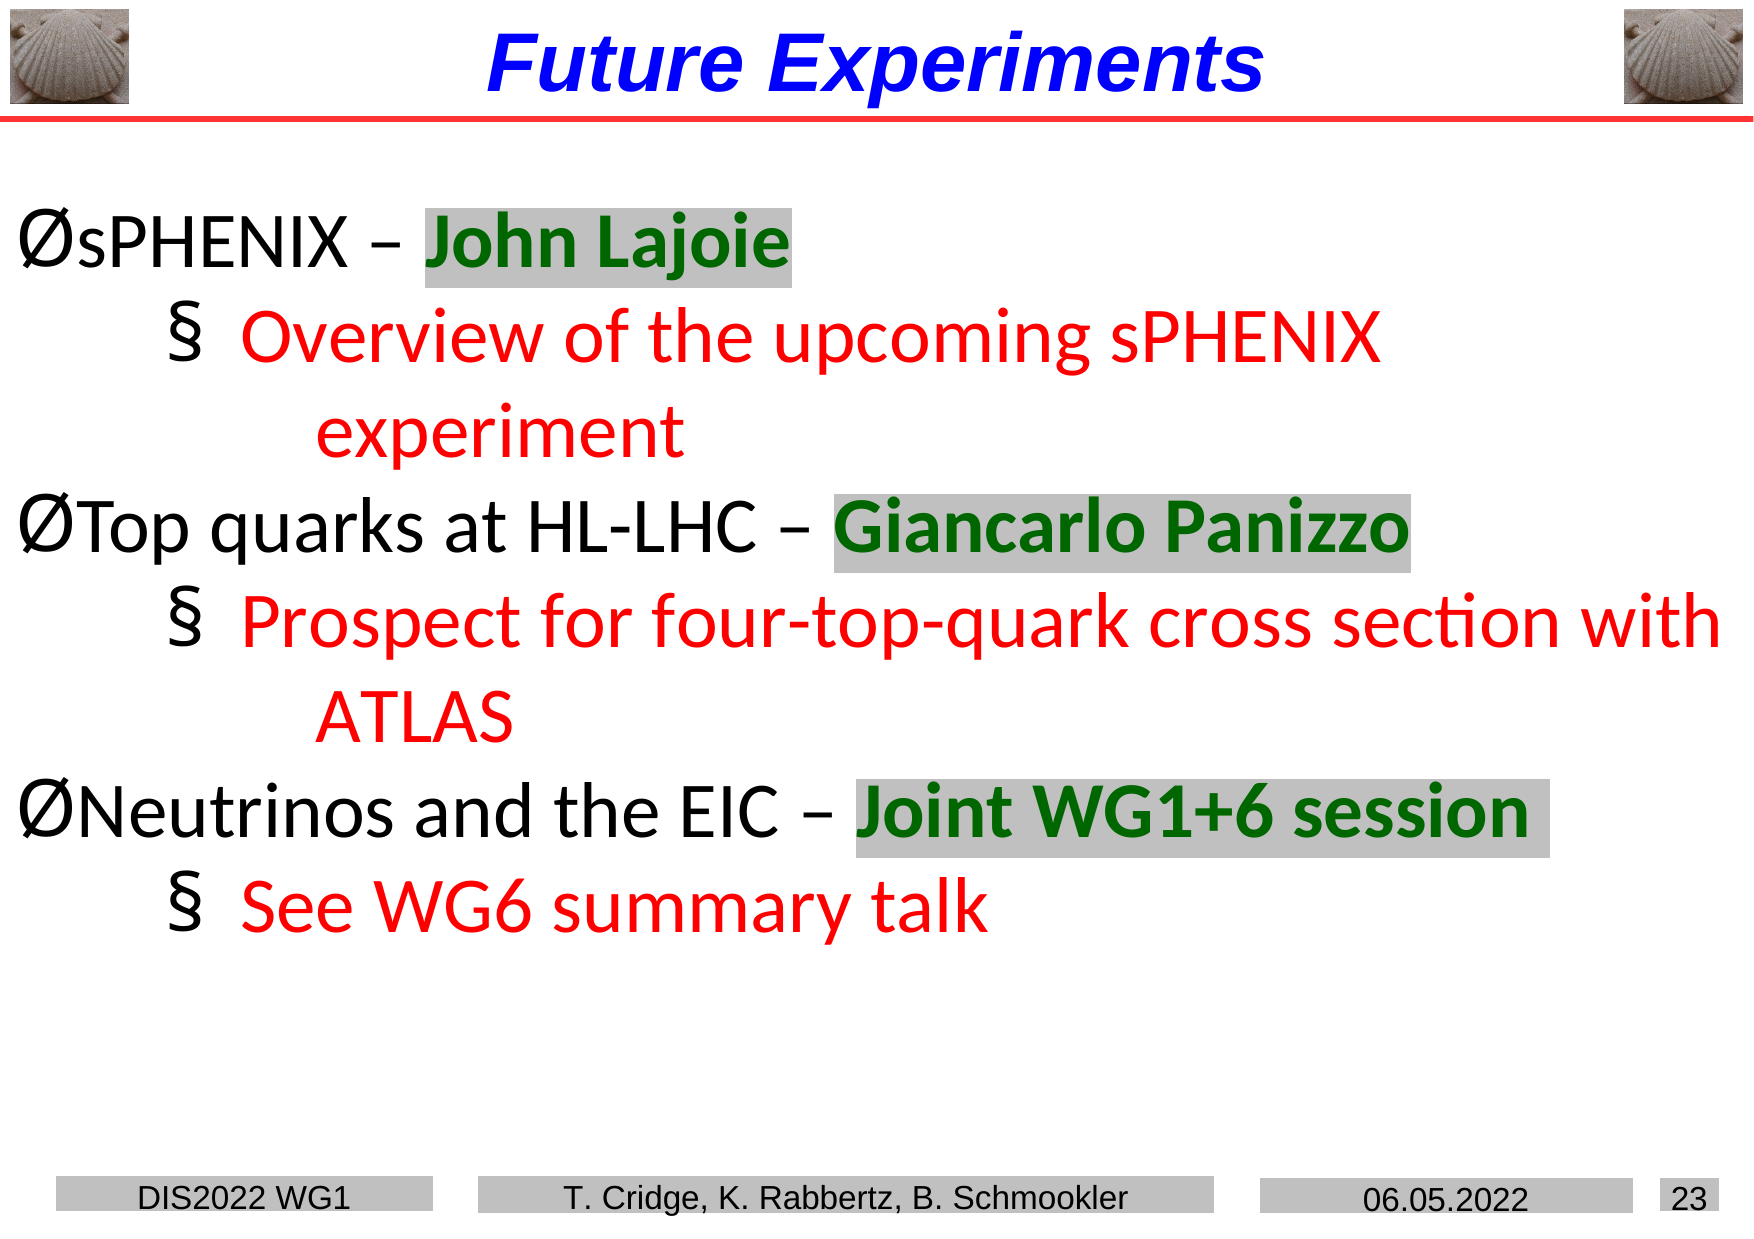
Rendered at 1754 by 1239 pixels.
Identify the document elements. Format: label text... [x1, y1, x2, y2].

picture [10, 9, 124, 104]
picture [1630, 9, 1743, 104]
title Future Experiments [124, 7, 1630, 109]
text_box sPHENIX – John Lajoie Overview of the upcoming sPHENIX experiment Top quarks at HL-LHC – Giancarlo Panizzo Prospect for four-top-quark cross section with ATLAS Neutrinos and the EIC – Joint WG1+6 session See WG6 summary talk [0, 181, 1754, 957]
